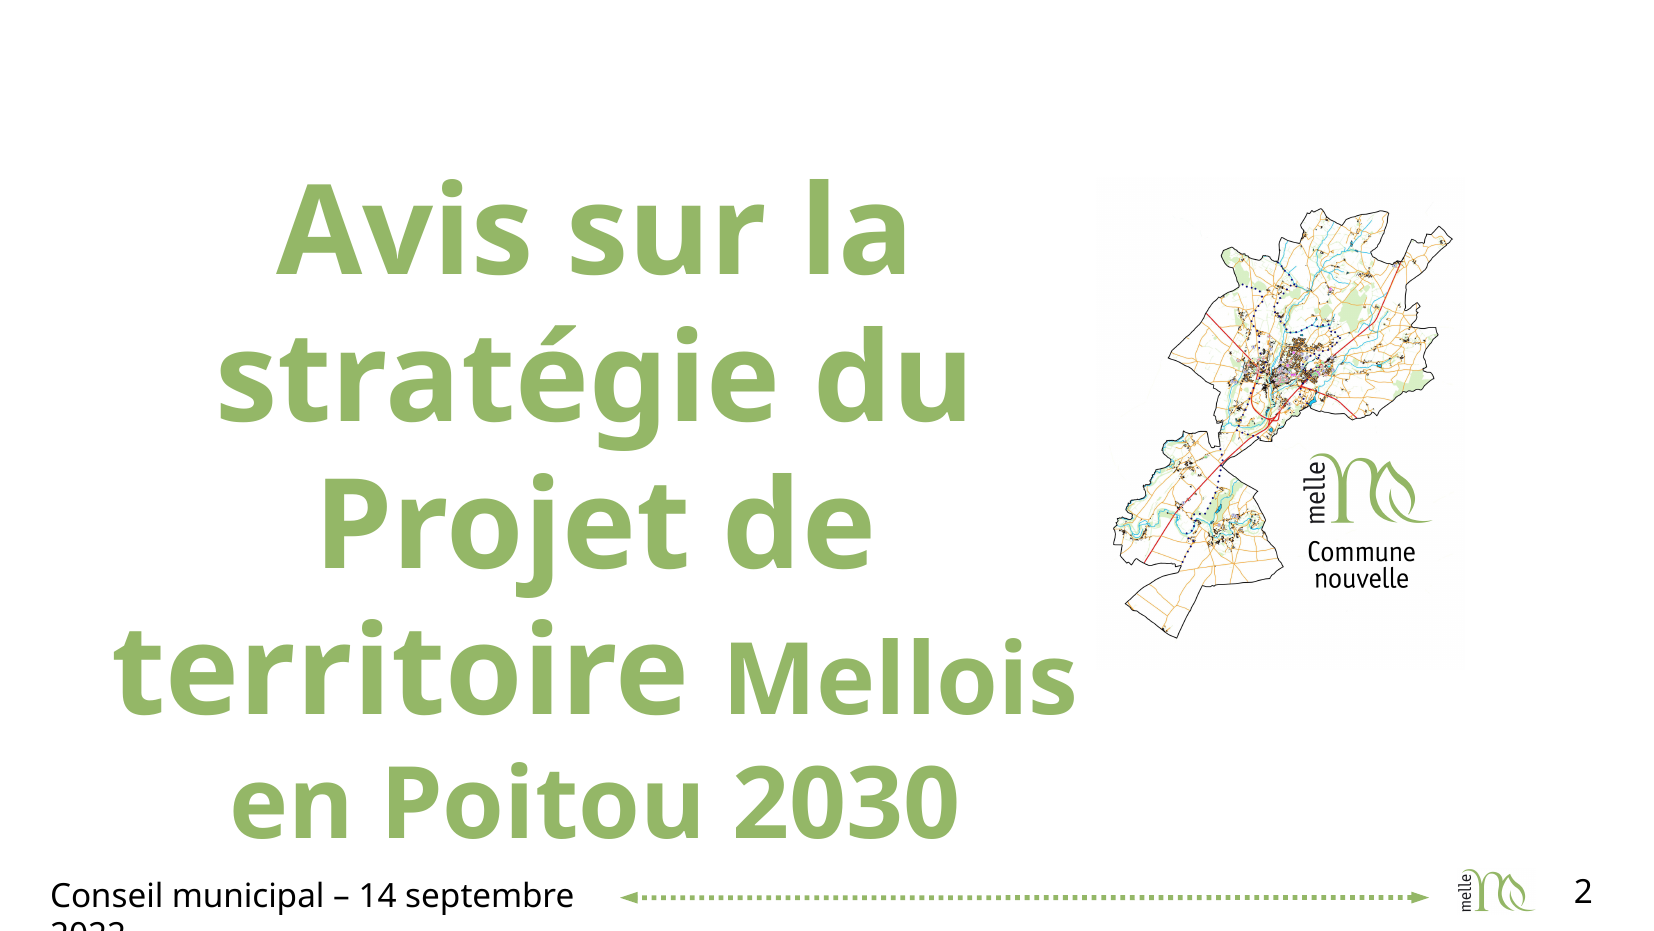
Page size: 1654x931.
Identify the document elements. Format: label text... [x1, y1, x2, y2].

picture [1096, 177, 1465, 670]
text_box Conseil municipal – 14 septembre 2022 [35, 867, 603, 928]
text_box Avis sur la stratégie du Projet de territoire Mellois en Poitou 2030 [94, 147, 1097, 792]
picture [1457, 868, 1536, 915]
